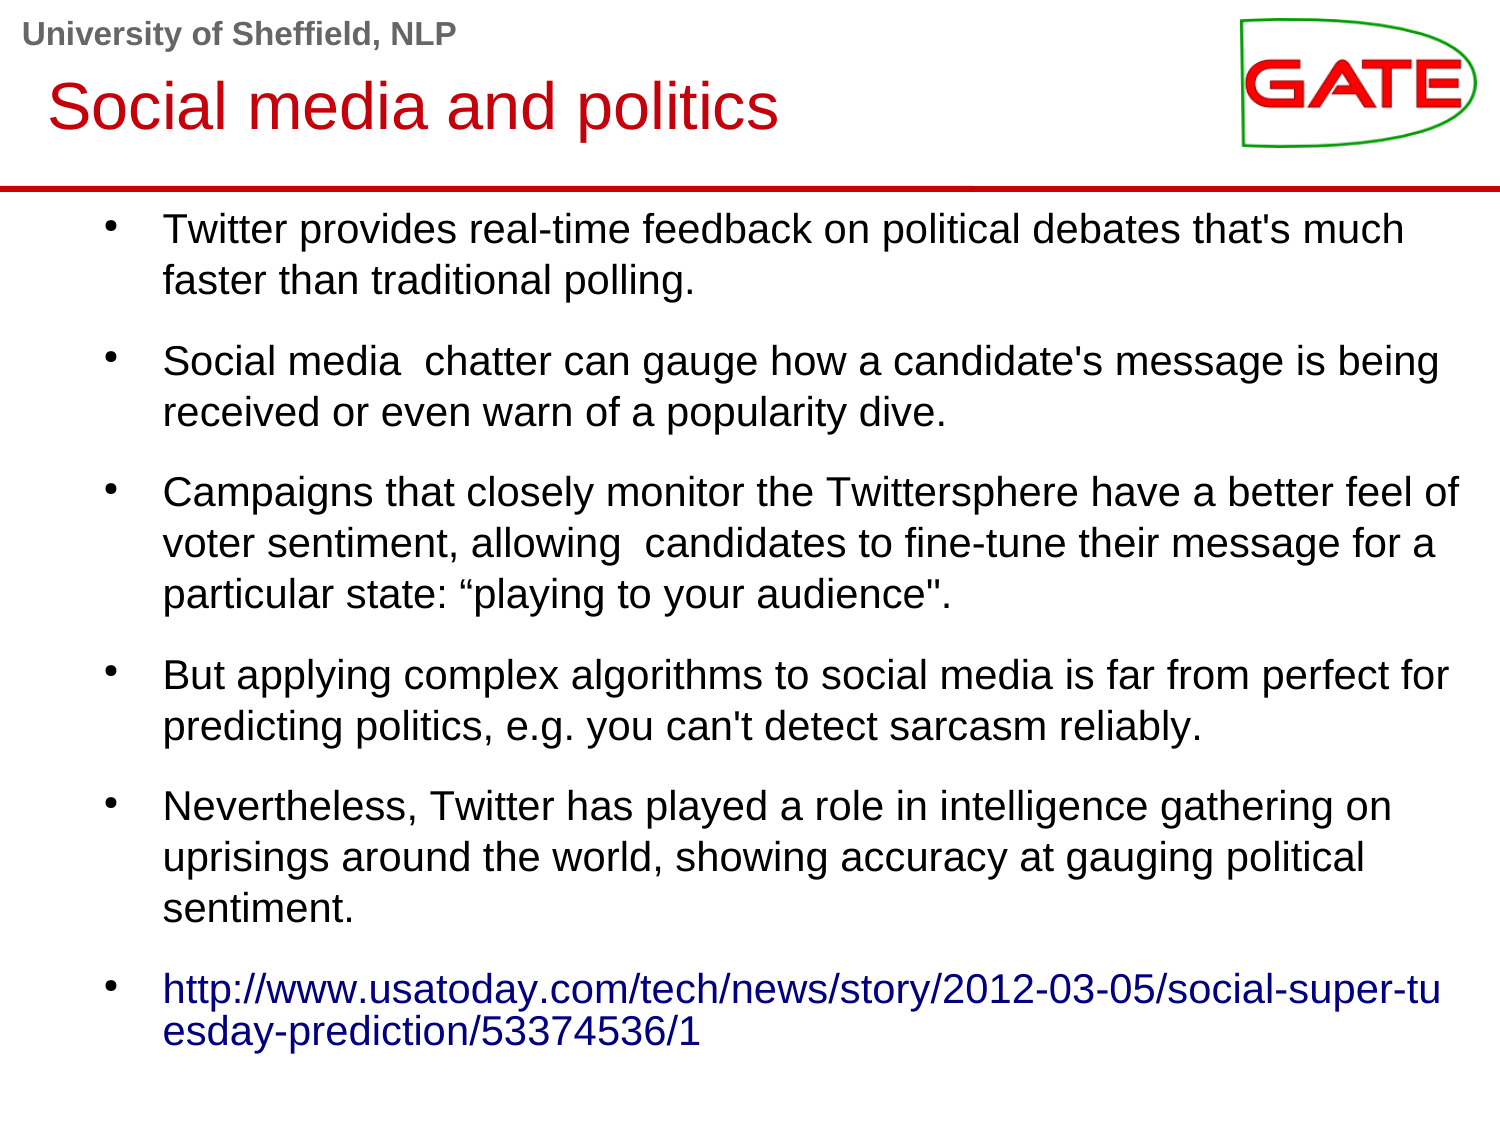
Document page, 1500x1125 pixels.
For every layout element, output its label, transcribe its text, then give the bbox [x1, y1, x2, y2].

list Twitter provides real-time feedback on political debates that's much faster than traditional polling. Social media chatter can gauge how a candidate's message is being received or even warn of a popularity dive. Campaigns that closely monitor the Twittersphere have a better feel of voter sentiment, allowing candidates to fine-tune their message for a particular state: “playing to your audience". But applying complex algorithms to social media is far from perfect for predicting politics, e.g. you can't detect sarcasm reliably. Nevertheless, Twitter has played a role in intelligence gathering on uprisings around the world, showing accuracy at gauging political sentiment. http://www.usatoday.com/tech/news/story/2012-03-05/social-super-tuesday-prediction/53374536/1 [47, 200, 1465, 1120]
picture [1240, 18, 1477, 148]
title Social media and politics [47, 47, 1267, 168]
